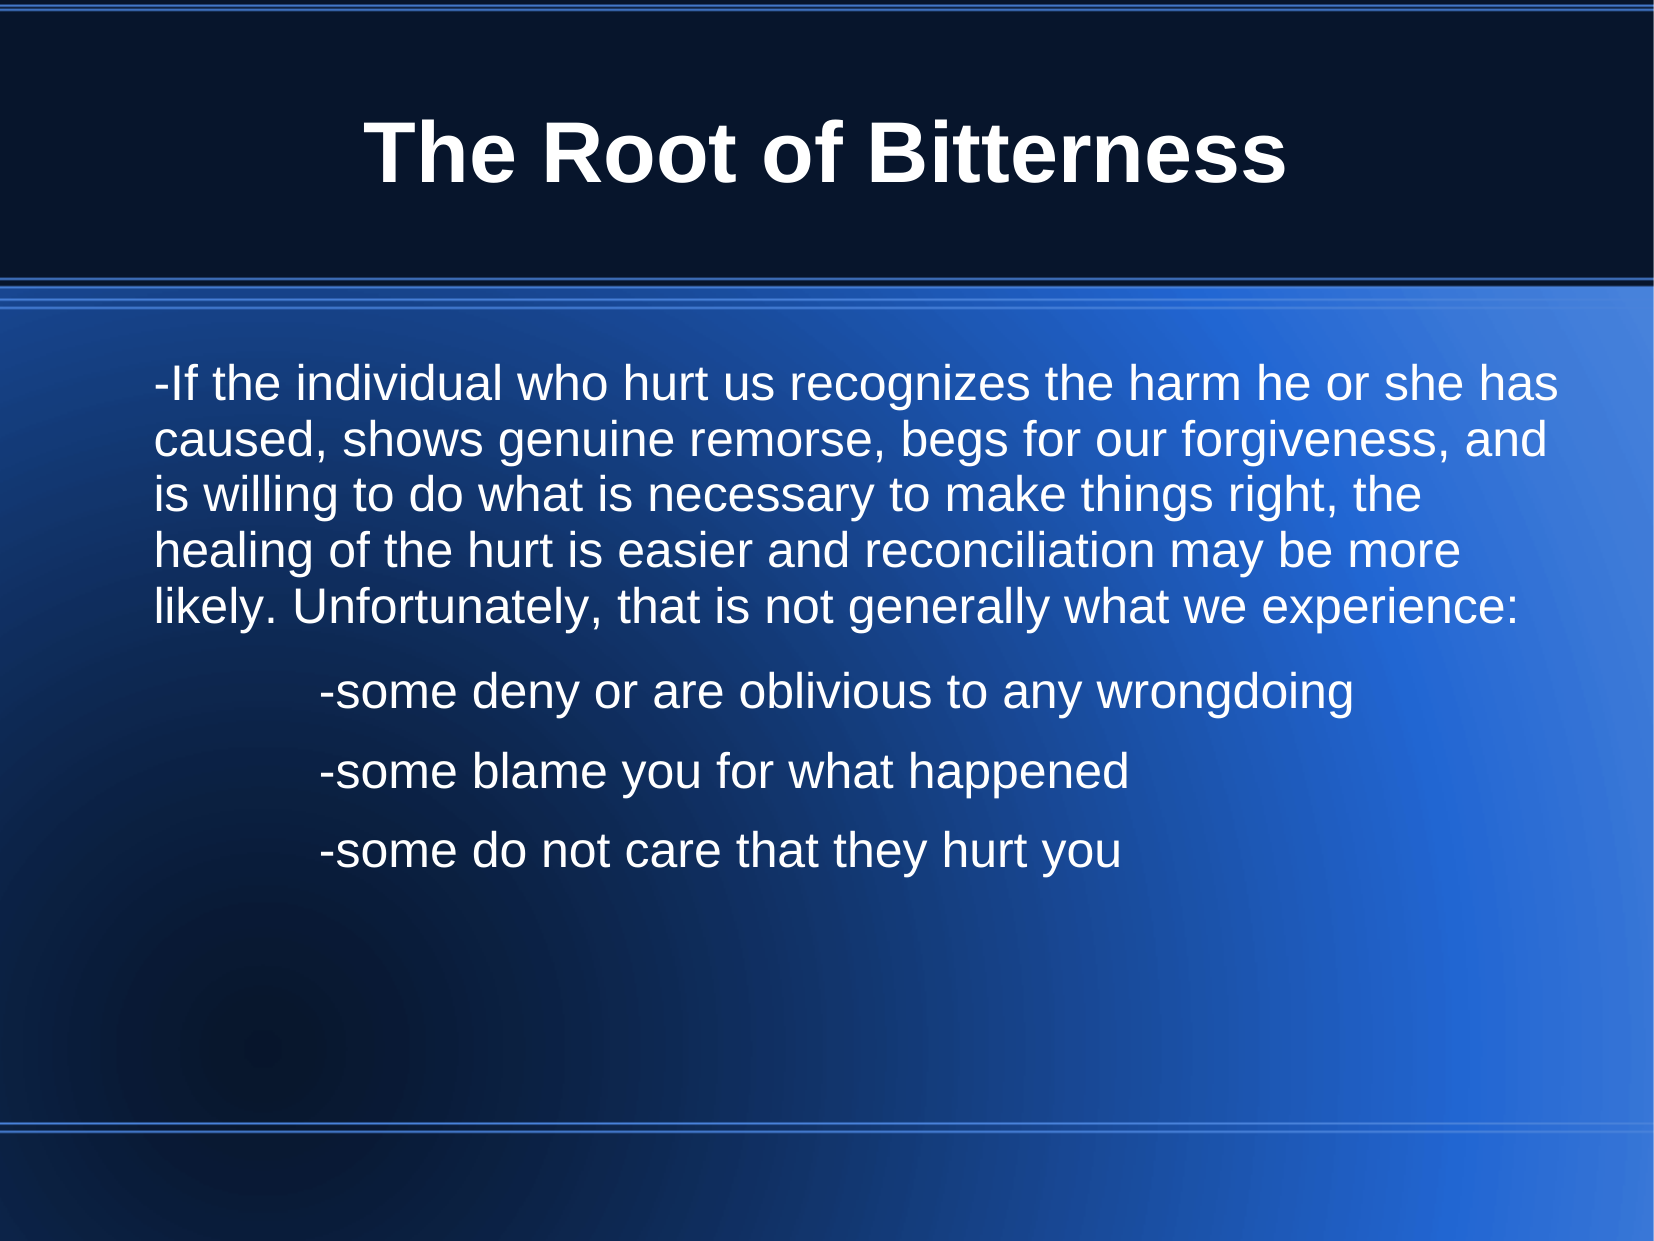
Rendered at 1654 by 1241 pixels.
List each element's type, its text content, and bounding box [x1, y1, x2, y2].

list -If the individual who hurt us recognizes the harm he or she has caused, shows genuine remorse, begs for our forgiveness, and is willing to do what is necessary to make things right, the healing of the hurt is easier and reconciliation may be more likely. Unfortunately, that is not generally what we experience: -some deny or are oblivious to any wrongdoing -some blame you for what happened -some do not care that they hurt you [82, 355, 1571, 1058]
title The Root of Bitterness [82, 49, 1571, 257]
picture [0, 0, 1654, 1241]
